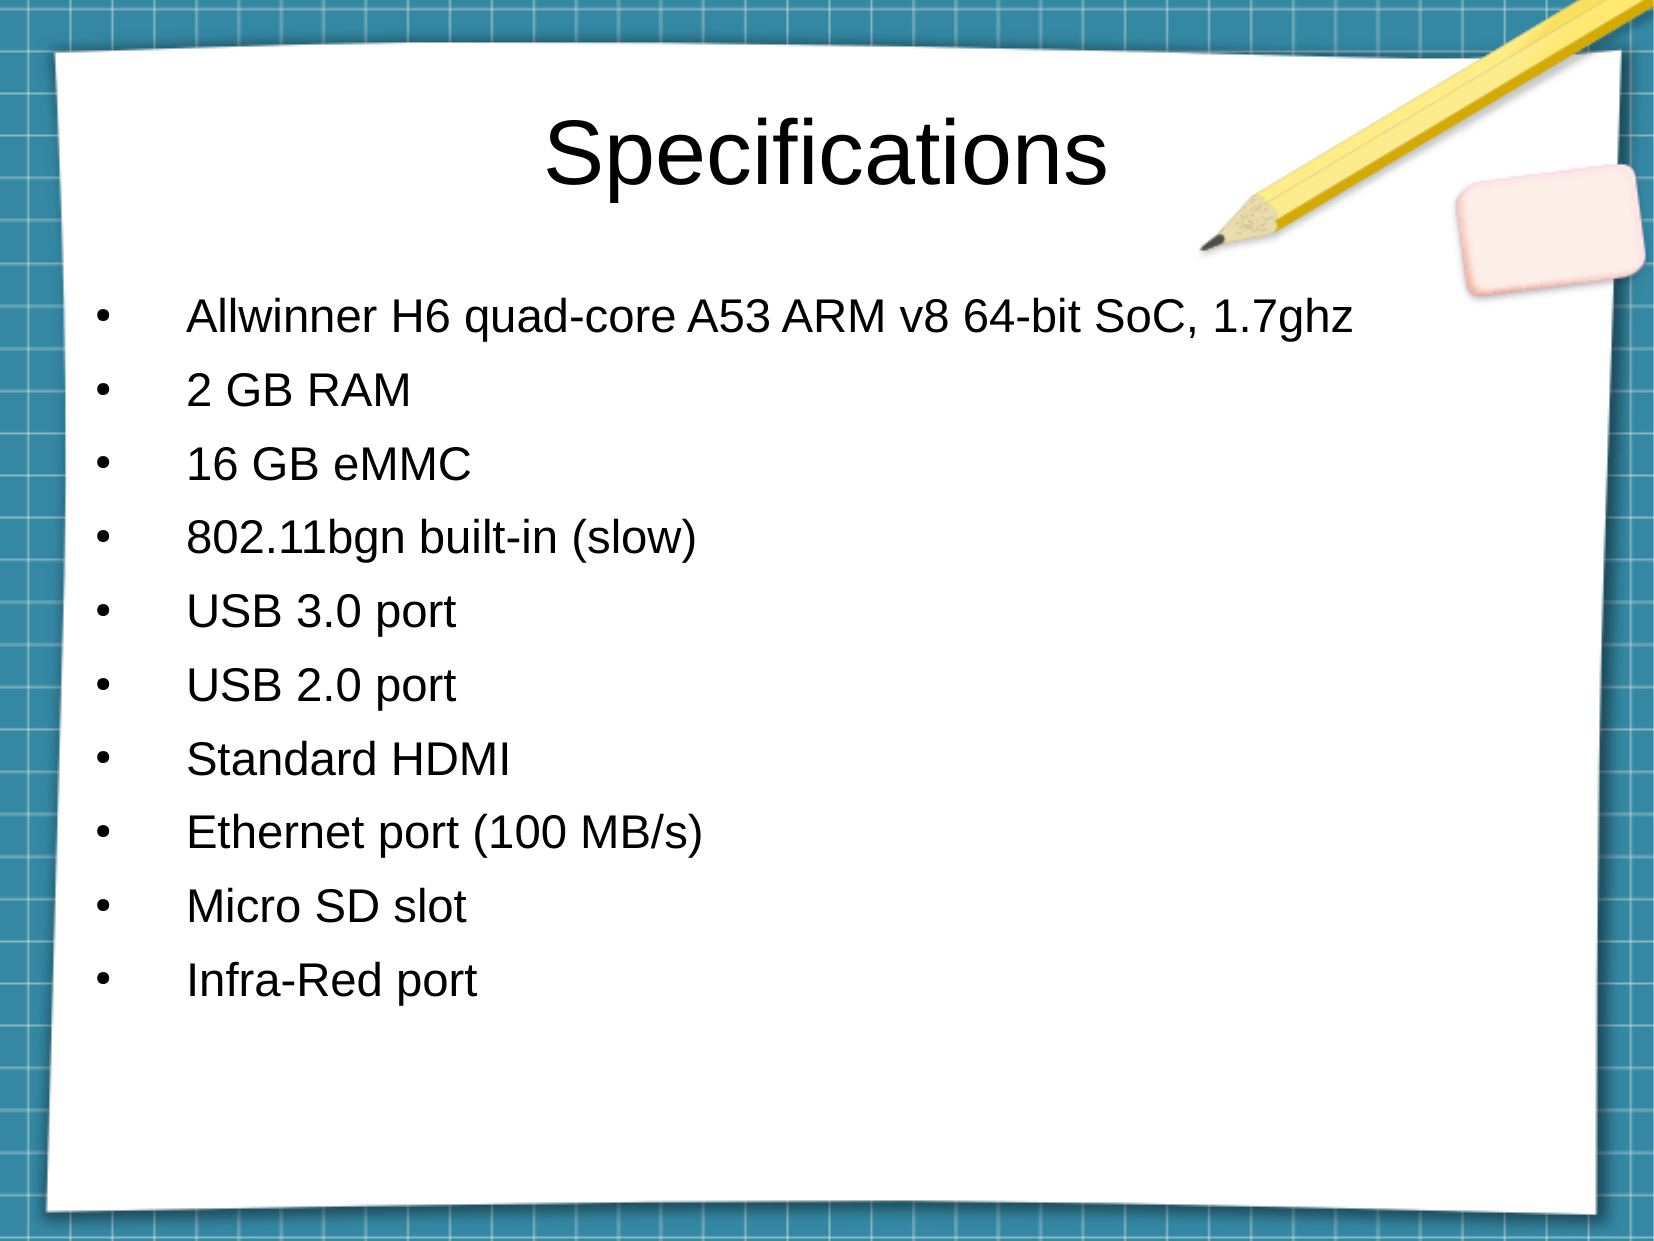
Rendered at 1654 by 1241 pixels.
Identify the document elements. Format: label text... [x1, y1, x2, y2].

picture [0, 0, 1654, 1241]
title Specifications [82, 49, 1571, 257]
list Allwinner H6 quad-core A53 ARM v8 64-bit SoC, 1.7ghz 2 GB RAM 16 GB eMMC 802.11bgn built-in (slow) USB 3.0 port USB 2.0 port Standard HDMI Ethernet port (100 MB/s) Micro SD slot Infra-Red port [82, 290, 1571, 1010]
